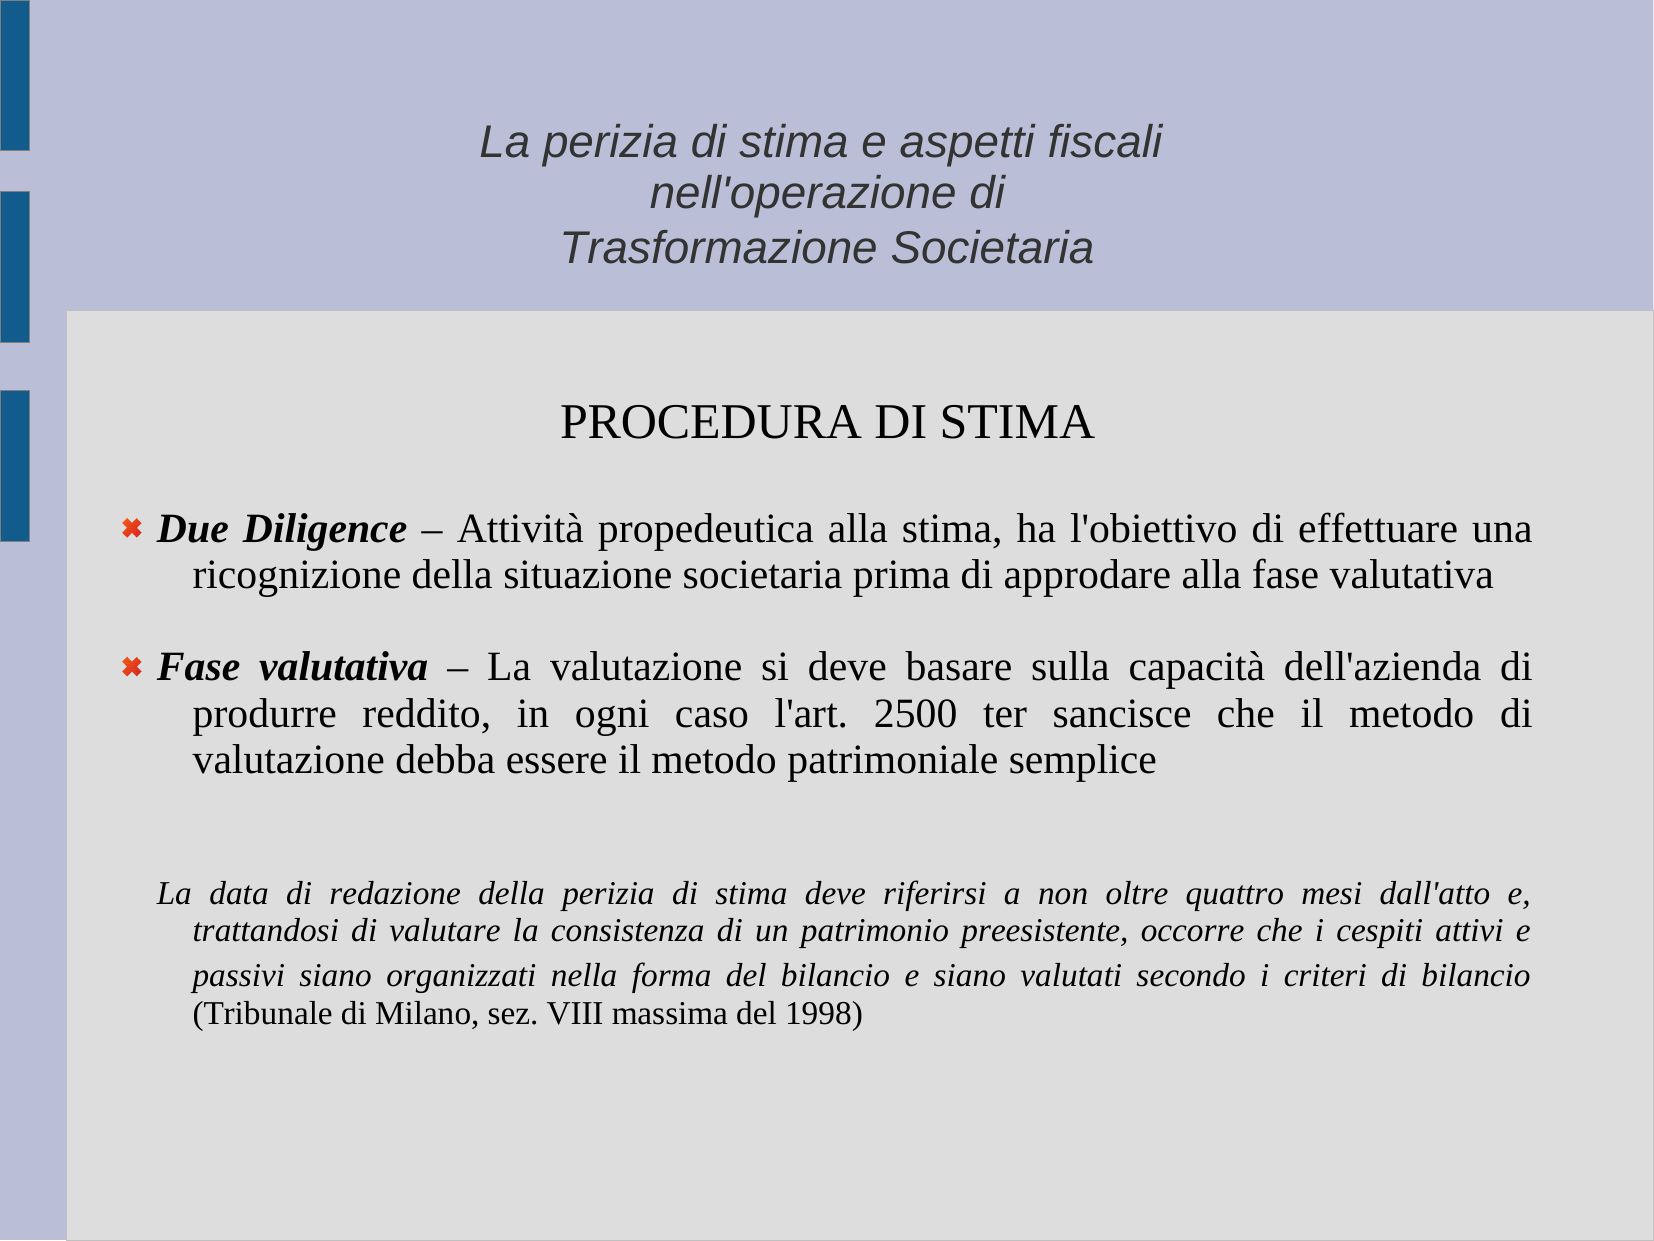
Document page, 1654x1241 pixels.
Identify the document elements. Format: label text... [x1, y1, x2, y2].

subtitle PROCEDURA DI STIMA Due Diligence – Attività propedeutica alla stima, ha l'obiettivo di effettuare una ricognizione della situazione societaria prima di approdare alla fase valutativa Fase valutativa – La valutazione si deve basare sulla capacità dell'azienda di produrre reddito, in ogni caso l'art. 2500 ter sancisce che il metodo di valutazione debba essere il metodo patrimoniale semplice La data di redazione della perizia di stima deve riferirsi a non oltre quattro mesi dall'atto e, trattandosi di valutare la consistenza di un patrimonio preesistente, occorre che i cespiti attivi e passivi siano organizzati nella forma del bilancio e siano valutati secondo i criteri di bilancio (Tribunale di Milano, sez. VIII massima del 1998) [121, 201, 1534, 1241]
title La perizia di stima e aspetti fiscali nell'operazione di Trasformazione Societaria [121, 91, 1534, 201]
